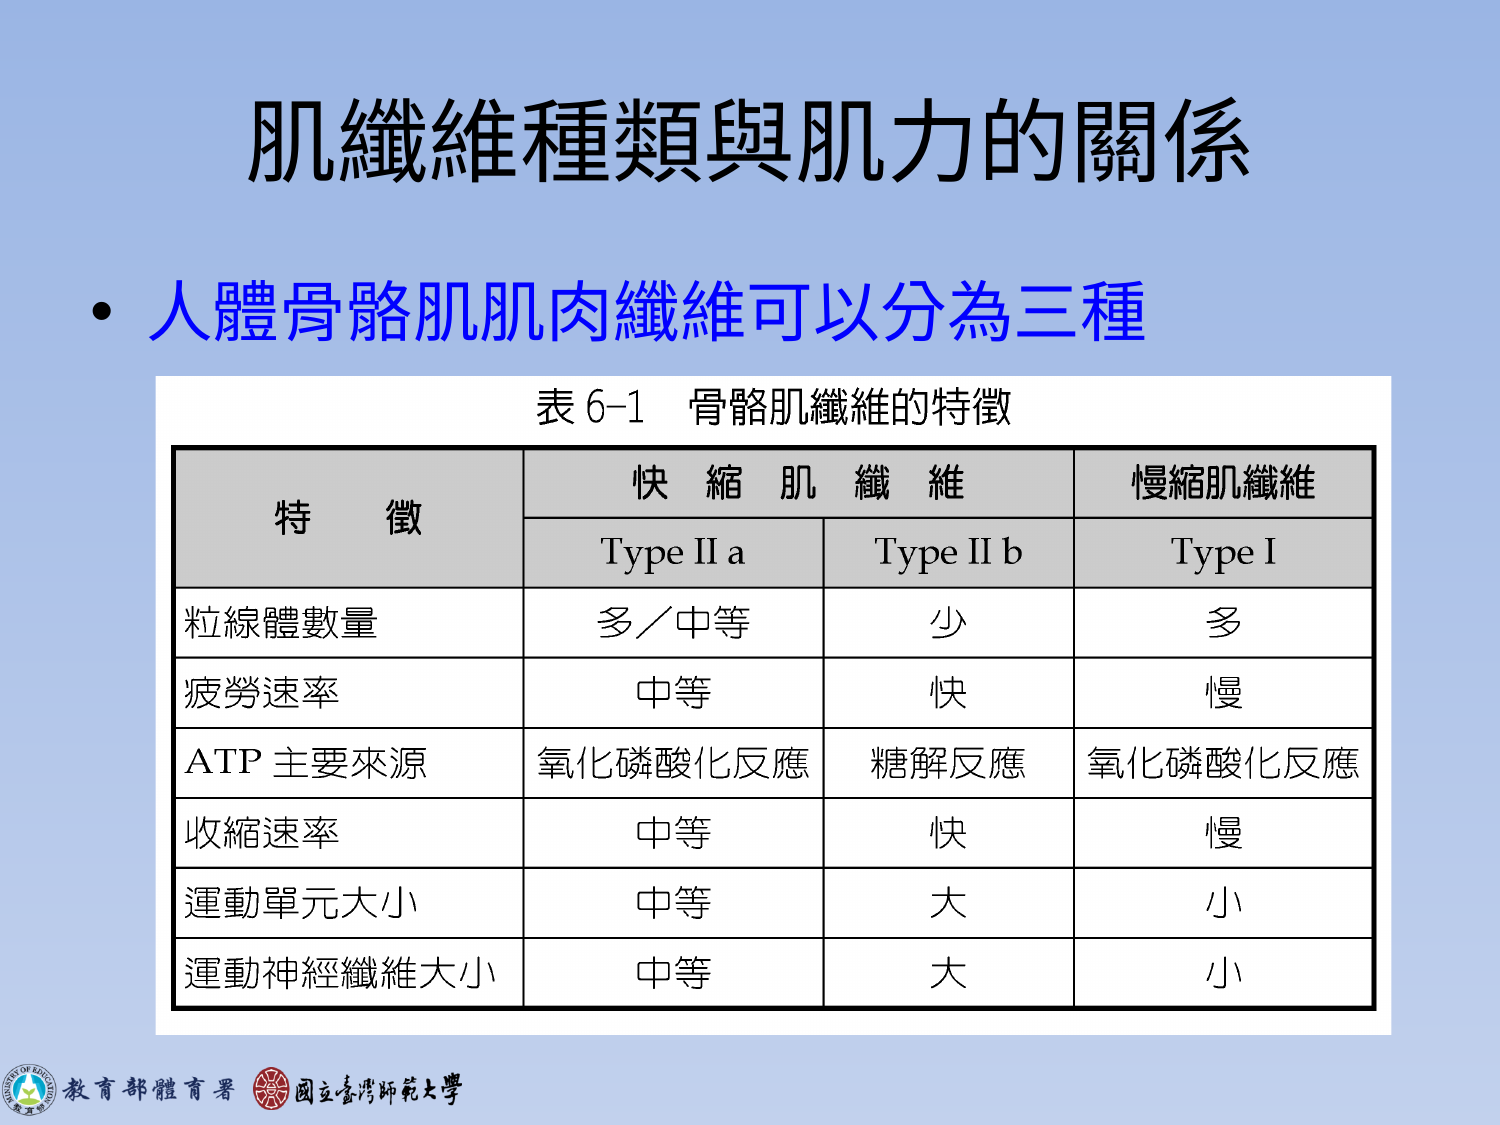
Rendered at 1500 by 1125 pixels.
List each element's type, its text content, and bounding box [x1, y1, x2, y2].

picture [155, 376, 1392, 1035]
title 肌纖維種類與肌力的關係 [75, 45, 1426, 233]
list 人體骨骼肌肌肉纖維可以分為三種 [75, 262, 1426, 1005]
